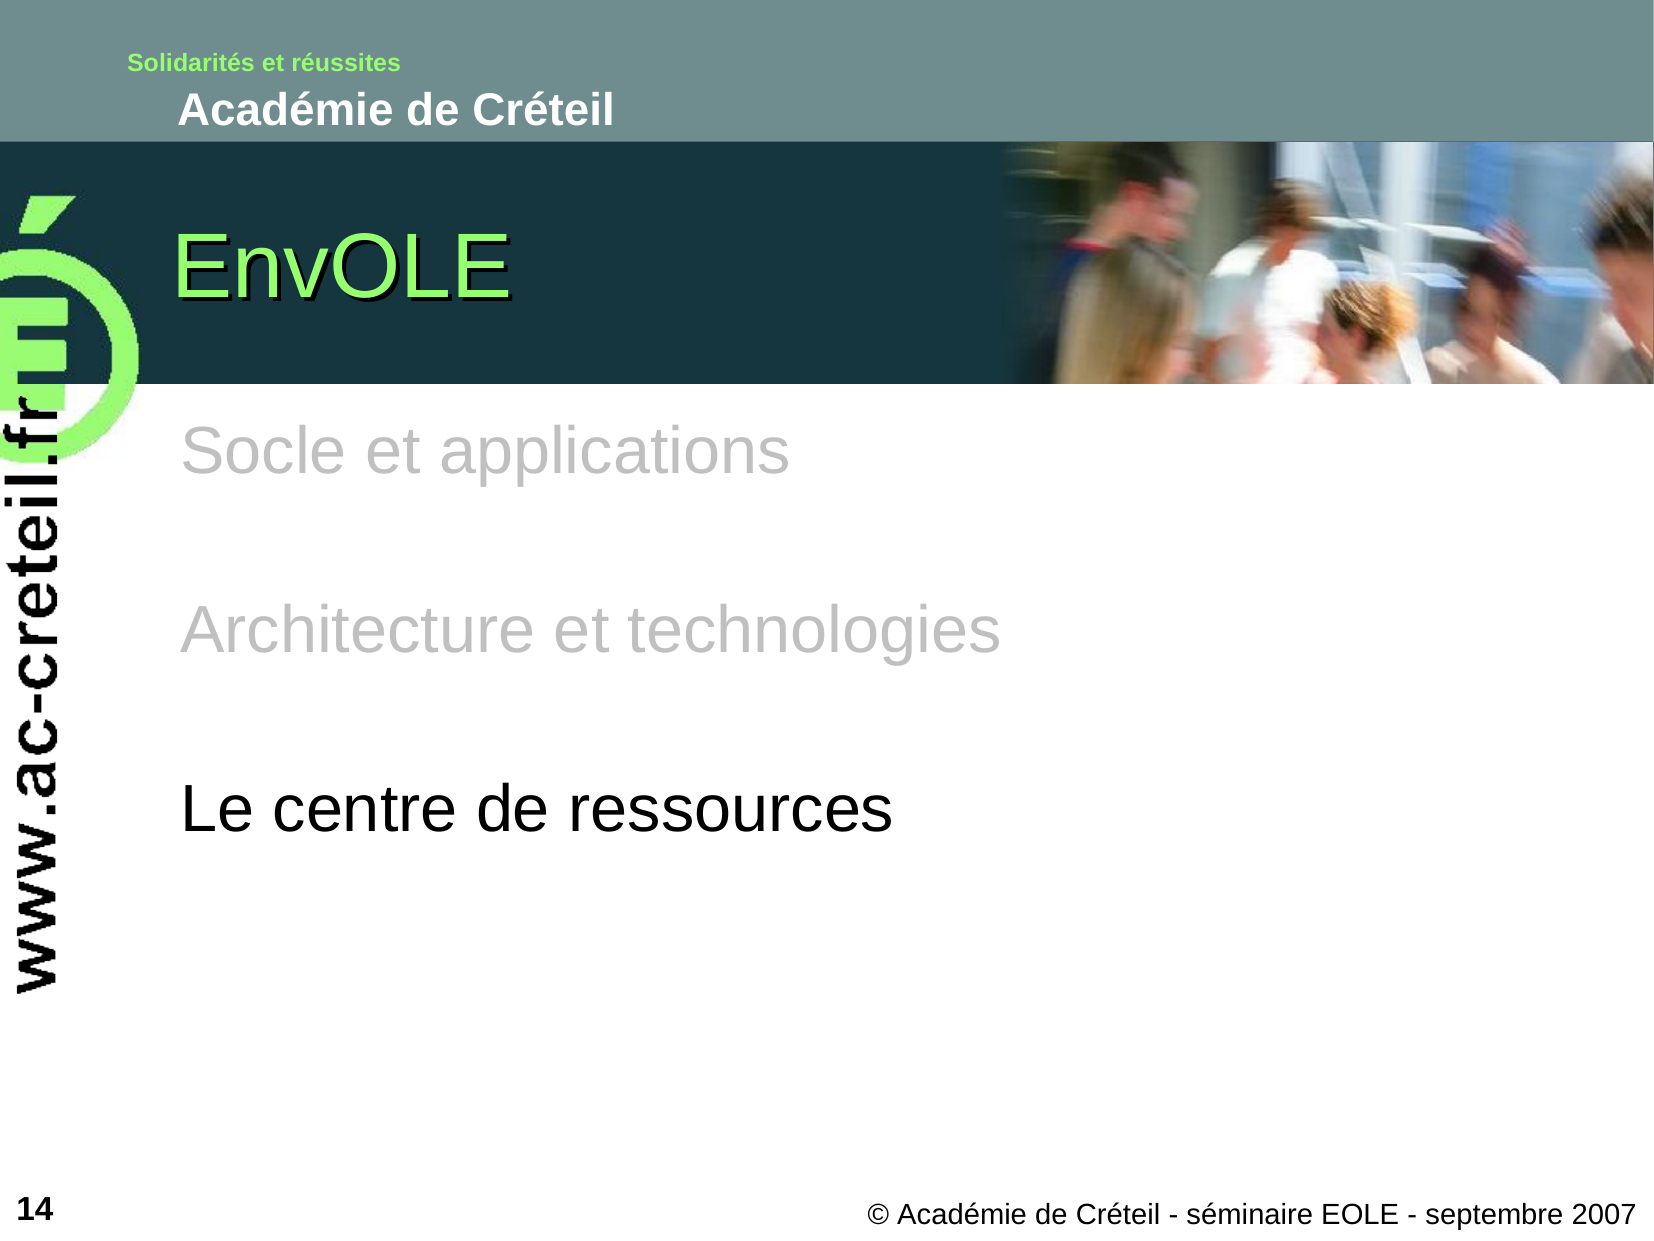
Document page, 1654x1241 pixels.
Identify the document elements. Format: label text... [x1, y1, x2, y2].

title EnvOLE [165, 147, 1654, 384]
list Socle et applications Architecture et technologies Le centre de ressources [177, 413, 1625, 1109]
picture [0, 190, 144, 999]
picture [1001, 142, 1653, 147]
